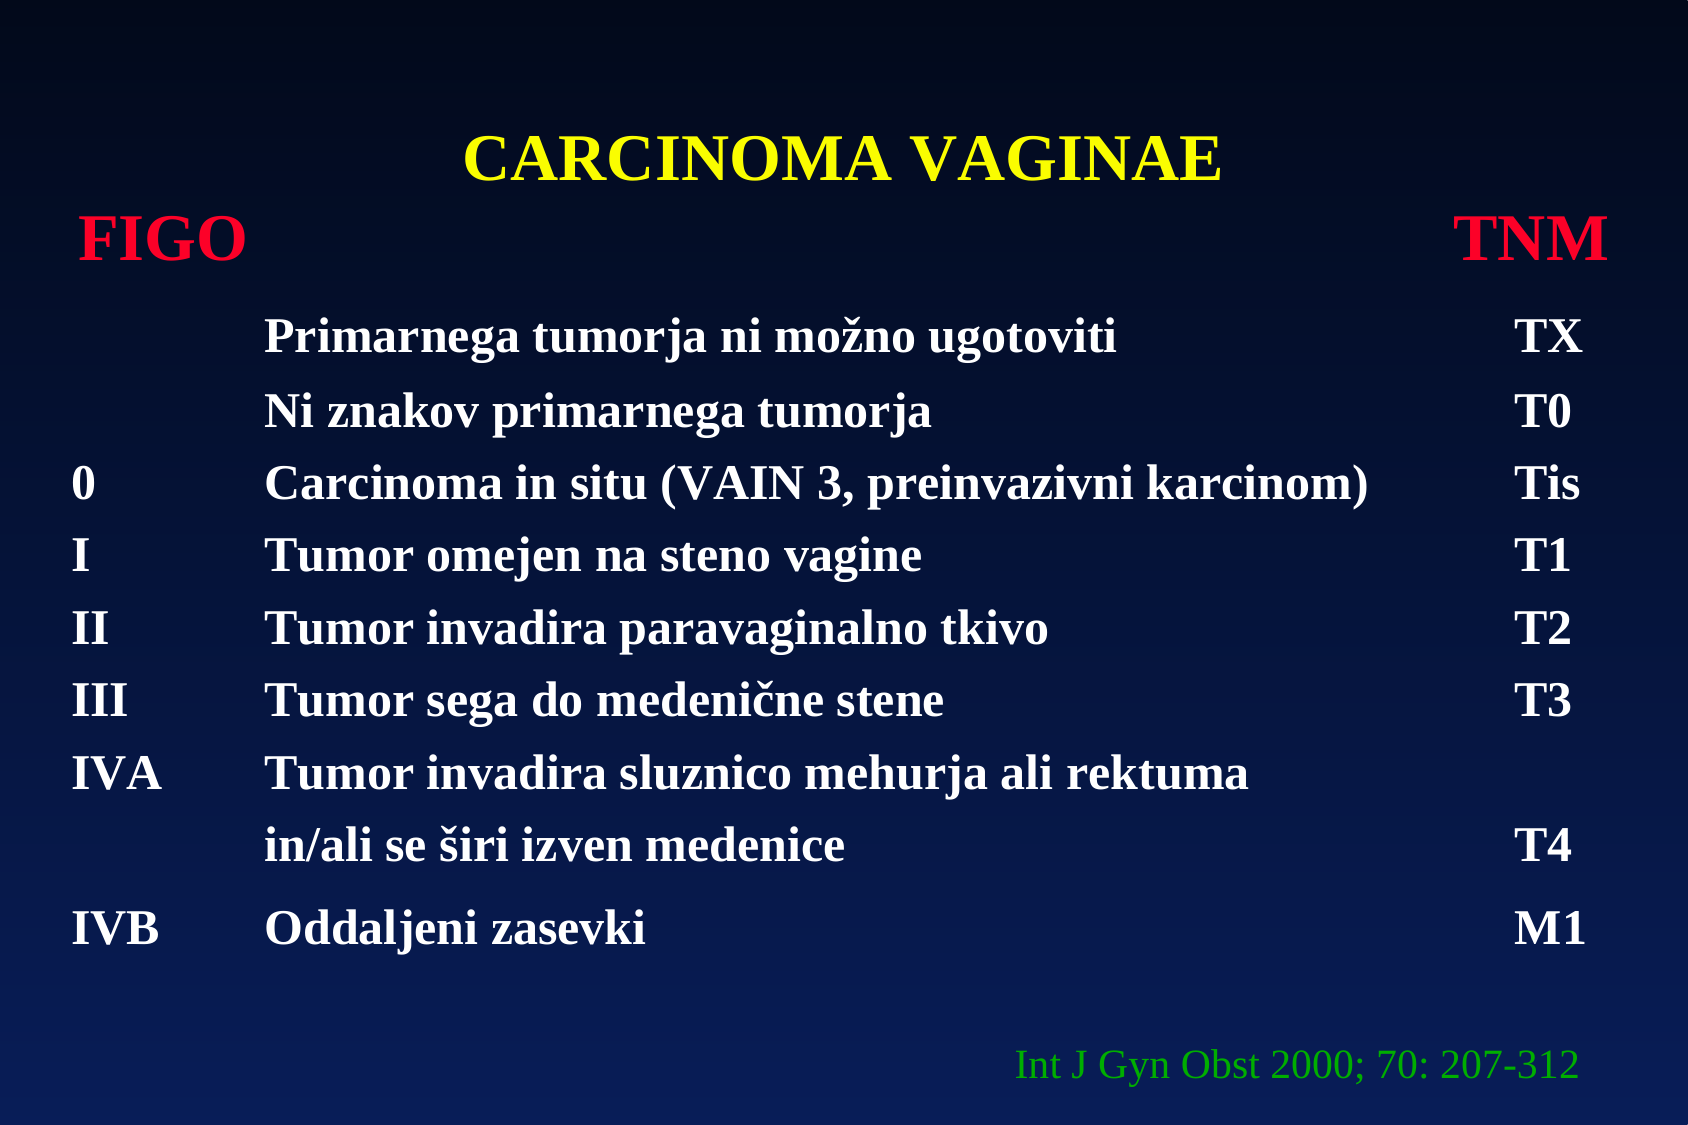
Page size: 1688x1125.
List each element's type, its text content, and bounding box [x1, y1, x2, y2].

list Primarnega tumorja ni možno ugotoviti TX Ni znakov primarnega tumorja T0 0 Carcinoma in situ (VAIN 3, preinvazivni karcinom) Tis I Tumor omejen na steno vagine T1 II Tumor invadira paravaginalno tkivo T2 III Tumor sega do medenične stene T3 IVA Tumor invadira sluznico mehurja ali rektuma in/ali se širi izven medenice T4 IVB Oddaljeni zasevki M1 Int J Gyn Obst 2000; 70: 207-312 [0, 287, 1688, 1100]
title CARCINOMA VAGINAE FIGO TNM [0, 75, 1688, 287]
